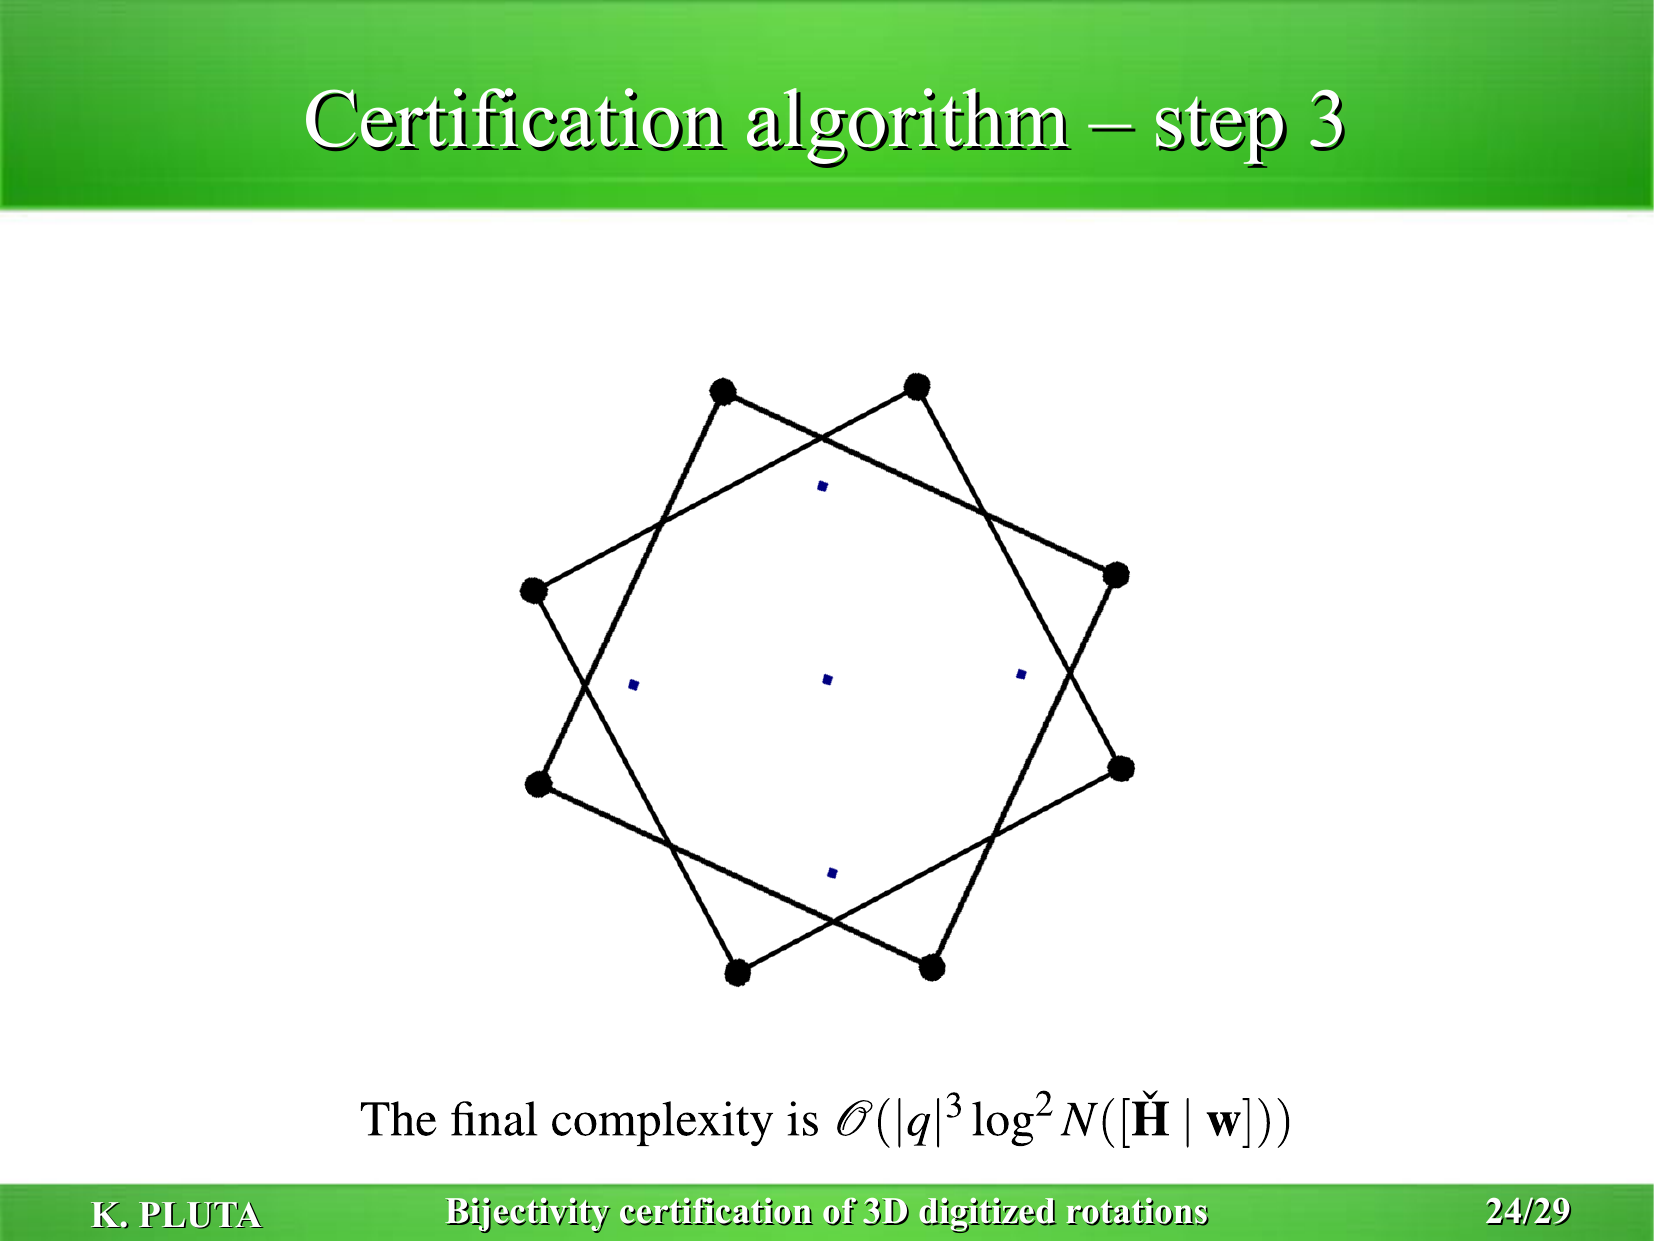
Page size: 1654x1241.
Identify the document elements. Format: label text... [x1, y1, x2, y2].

title Certification algorithm – step 3 [82, 47, 1571, 189]
text_box [360, 1090, 1295, 1148]
picture [0, 0, 1654, 1241]
